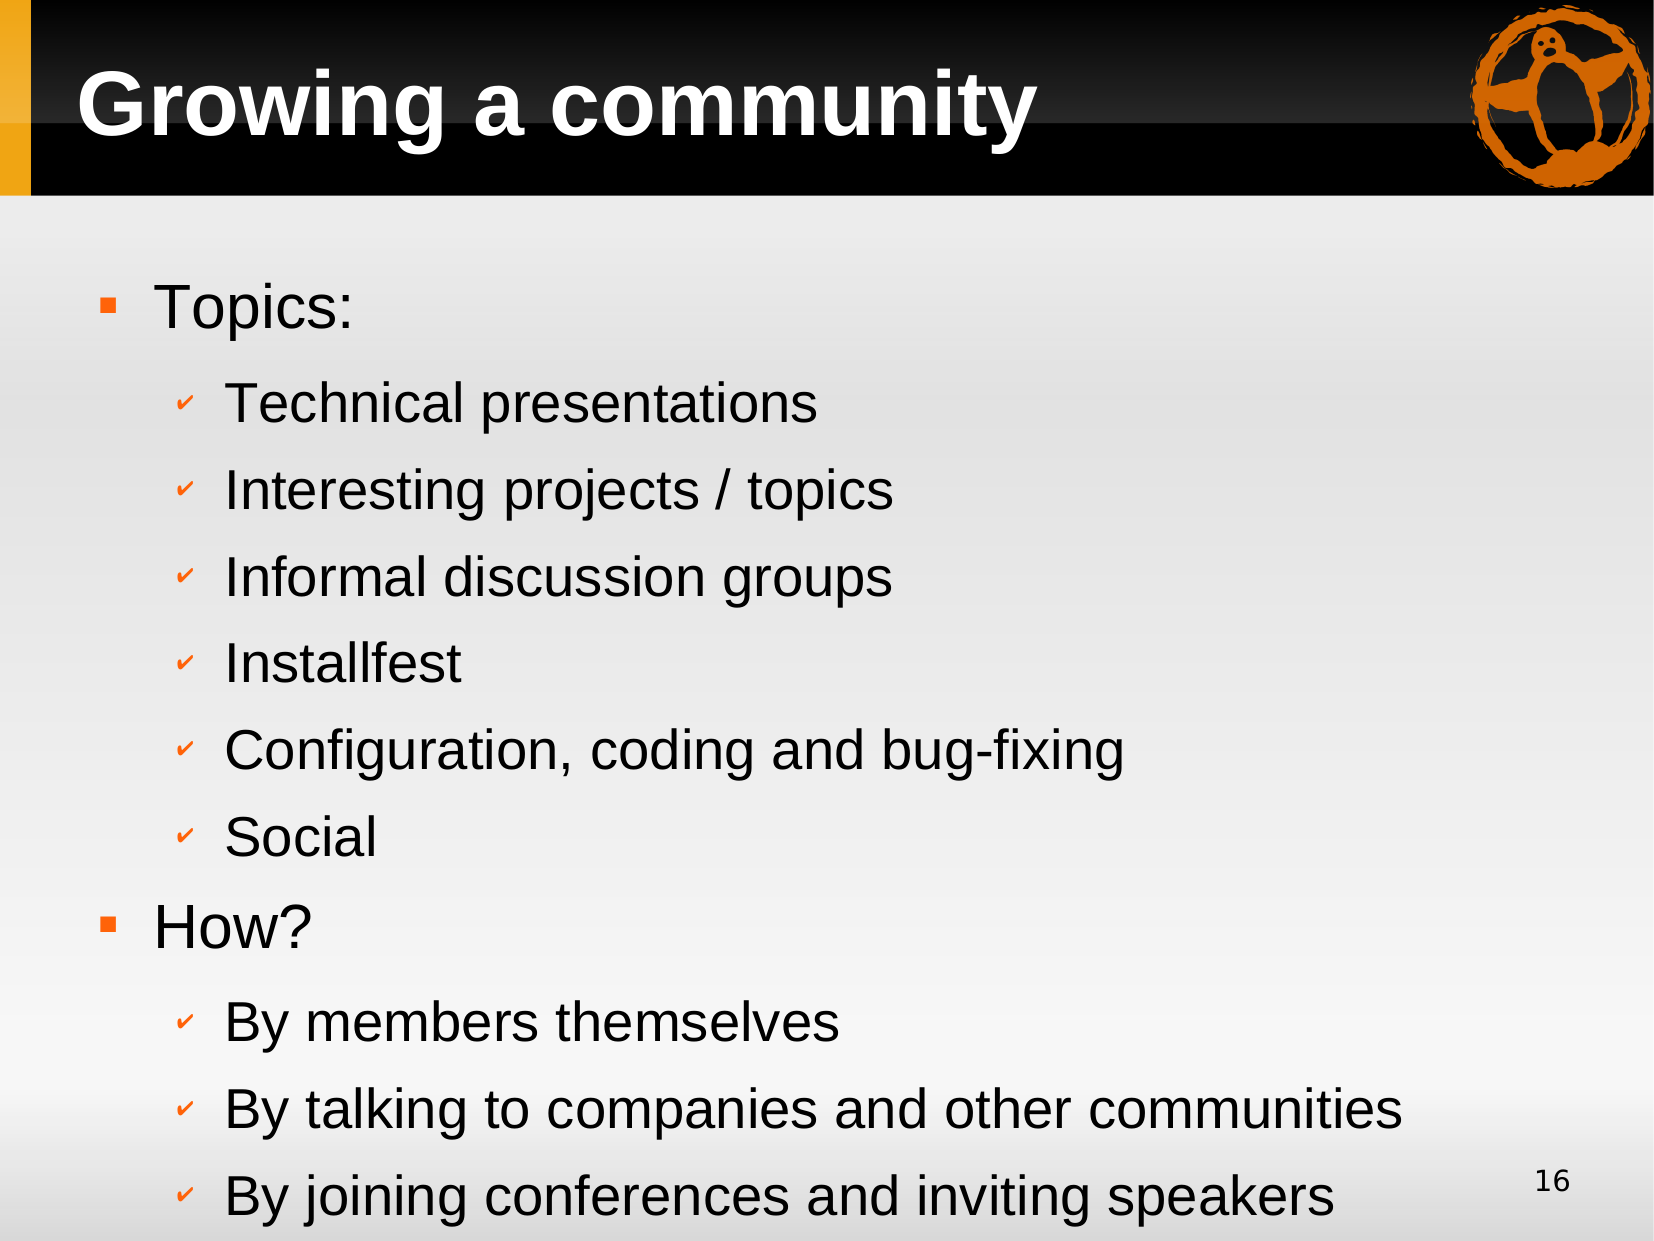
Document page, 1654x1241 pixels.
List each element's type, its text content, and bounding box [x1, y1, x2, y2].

picture [0, 0, 1654, 1241]
title Growing a community [76, 0, 1565, 208]
list Topics: Technical presentations Interesting projects / topics Informal discussion groups Installfest Configuration, coding and bug-fixing Social How? By members themselves By talking to companies and other communities By joining conferences and inviting speakers [82, 272, 1571, 1228]
